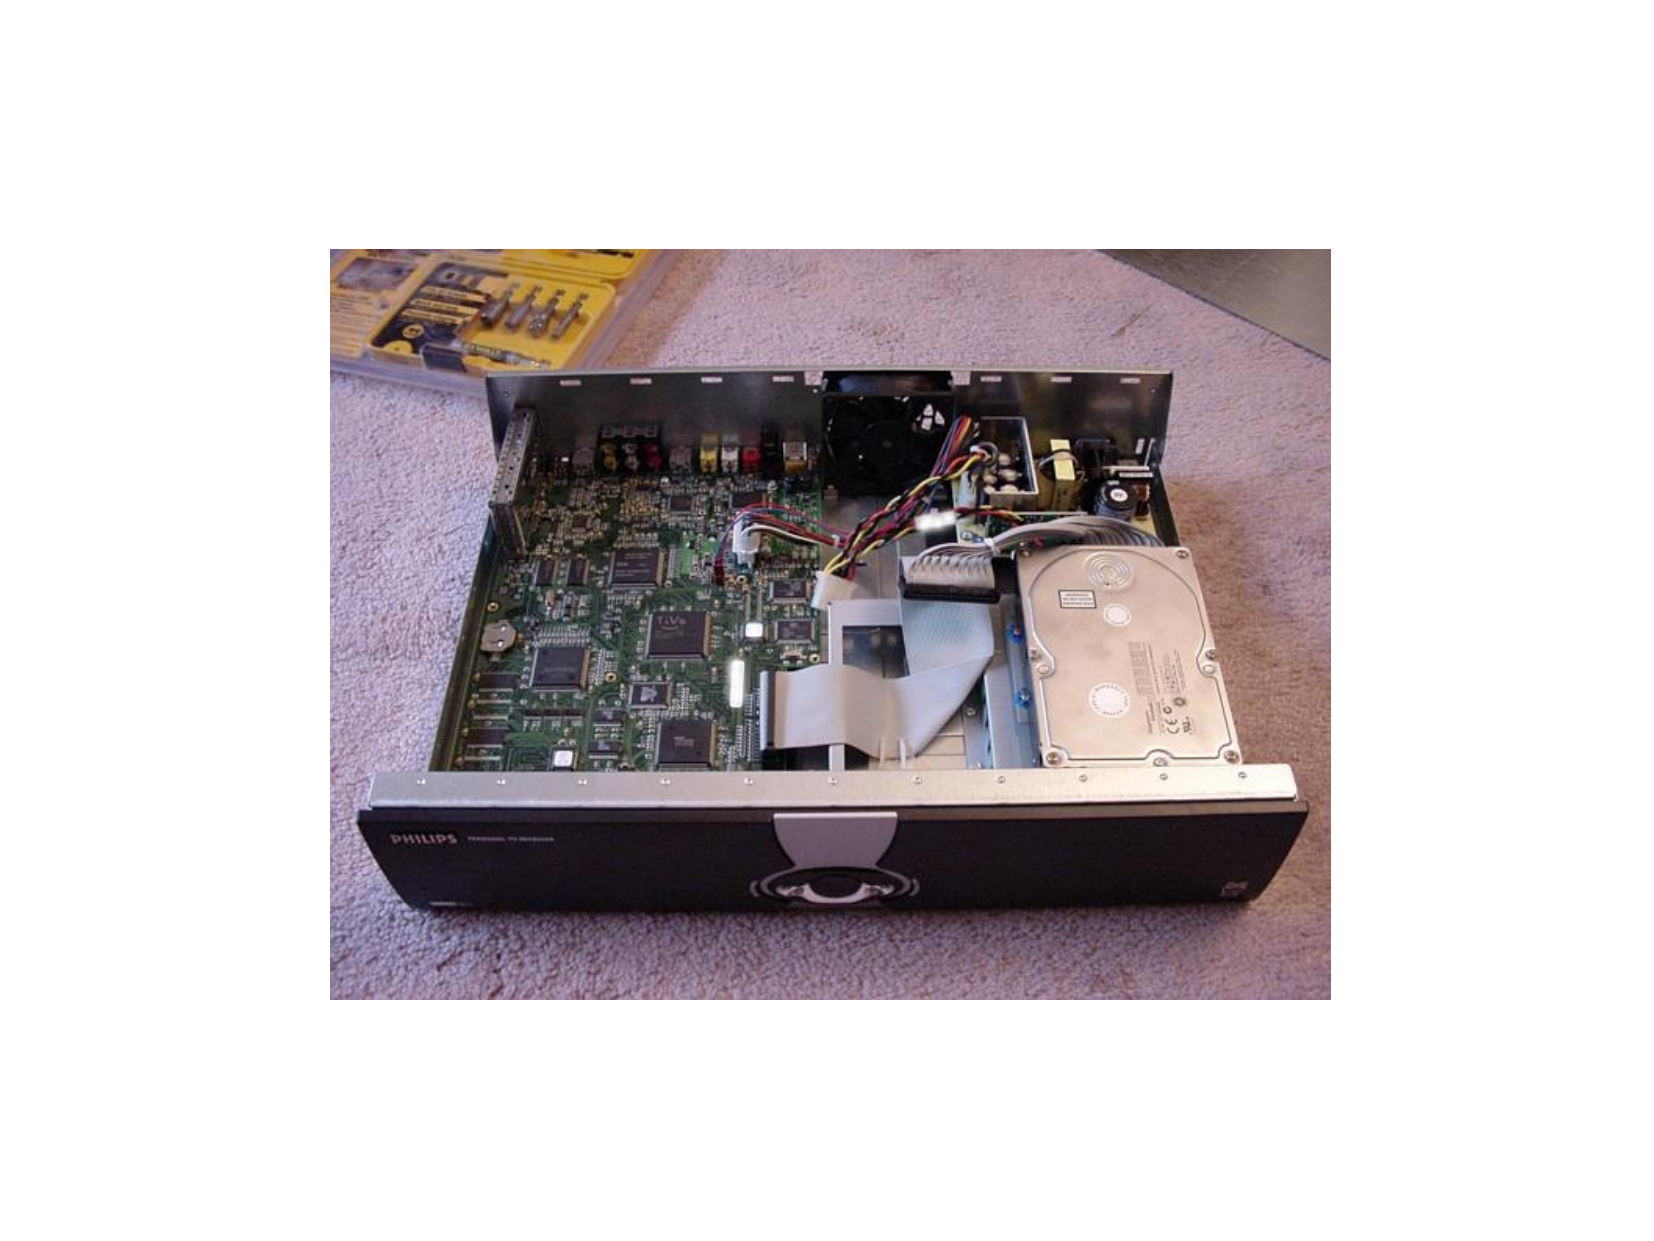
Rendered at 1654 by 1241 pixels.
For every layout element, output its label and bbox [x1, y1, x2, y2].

picture [330, 249, 1331, 1000]
